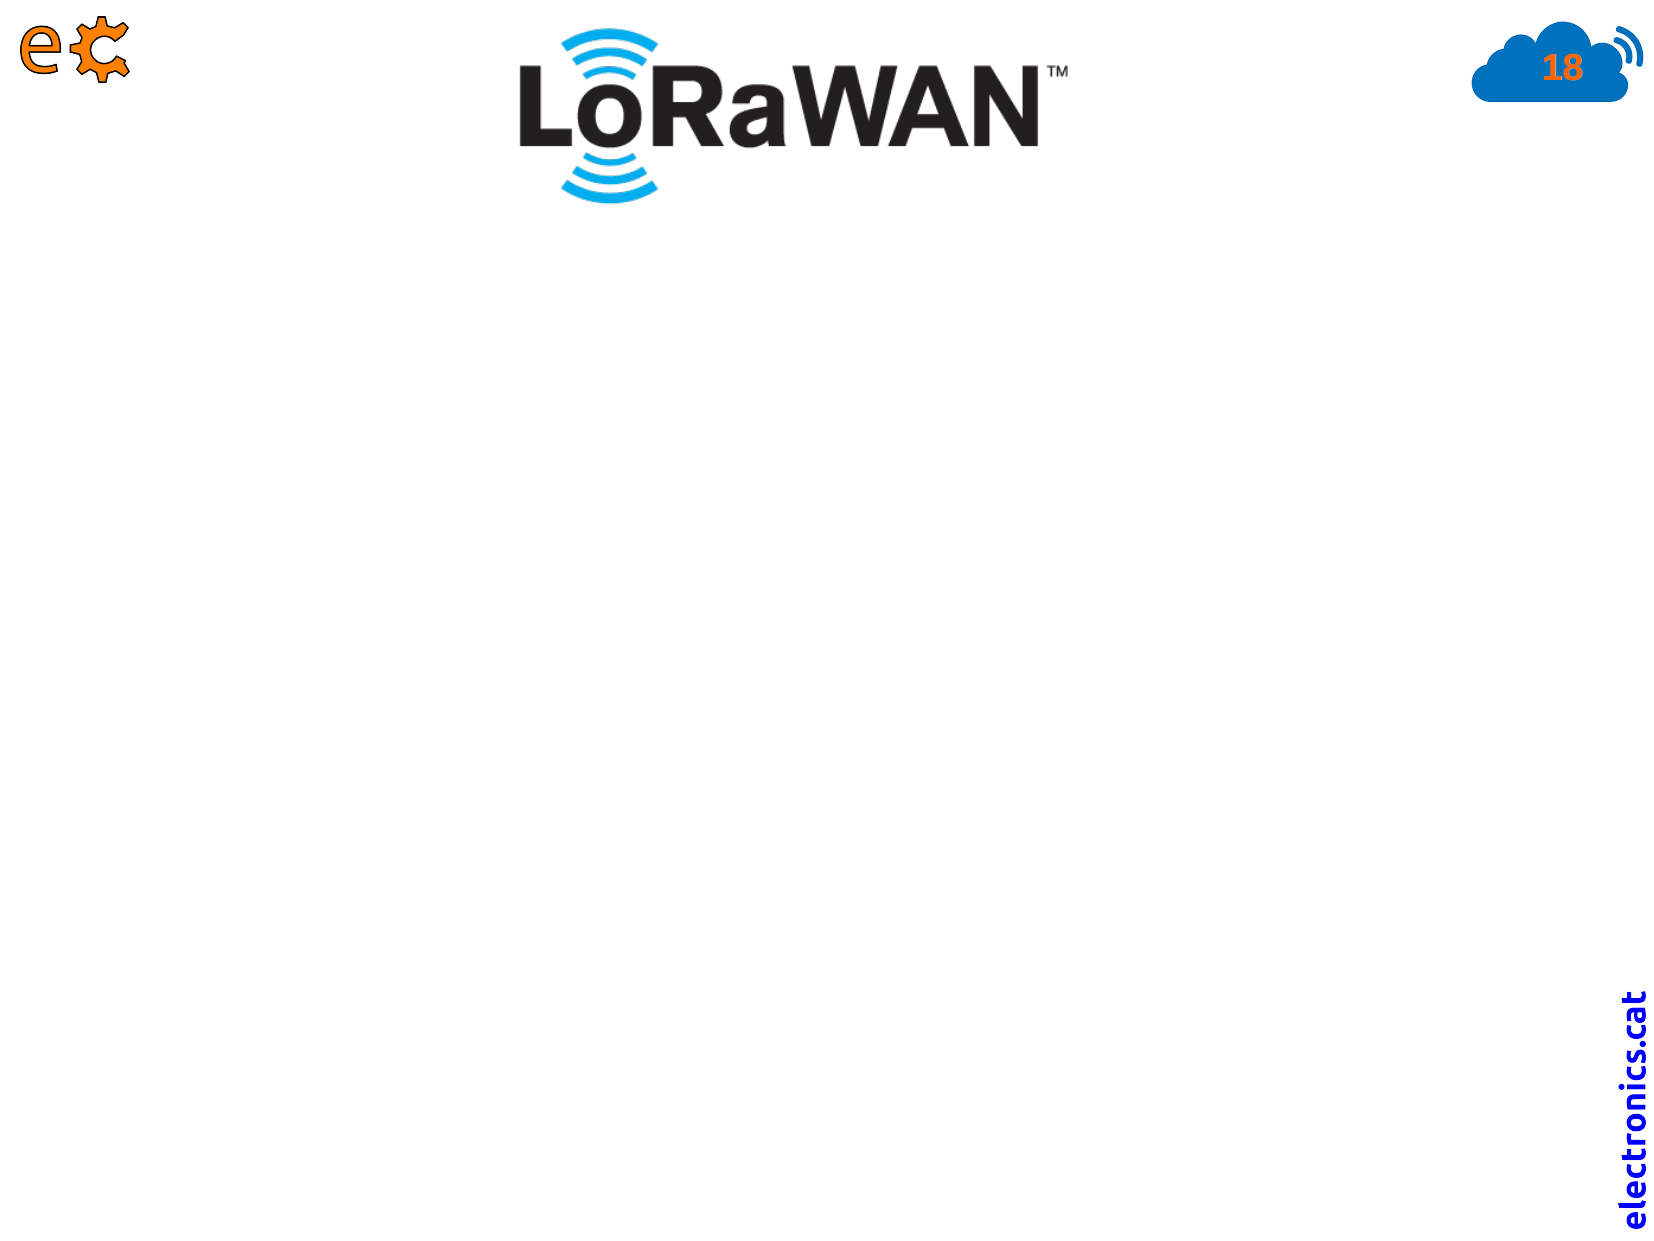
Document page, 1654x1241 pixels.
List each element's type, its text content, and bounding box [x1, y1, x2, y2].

picture [20, 16, 130, 83]
picture [405, 0, 1146, 284]
picture [1464, 16, 1650, 106]
picture [1618, 991, 1646, 1229]
text_box <número> [1526, 38, 1654, 109]
